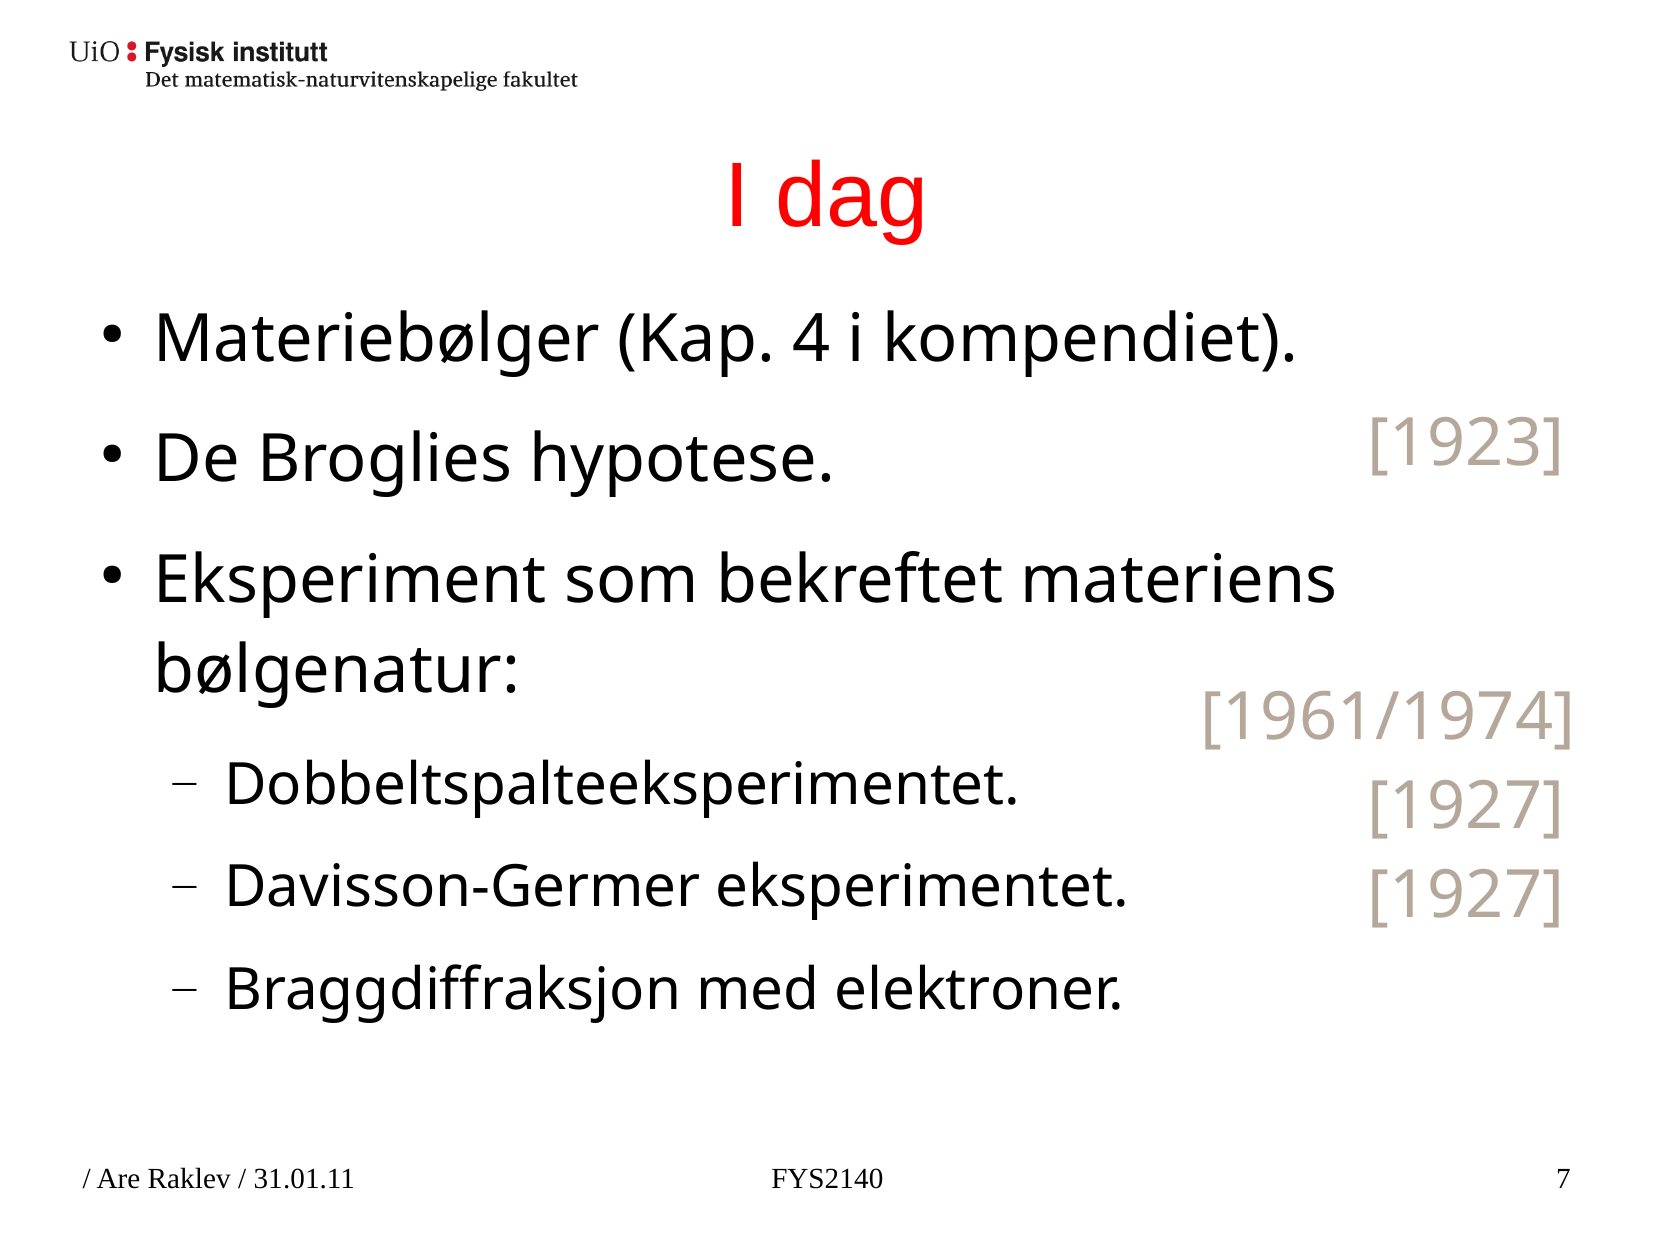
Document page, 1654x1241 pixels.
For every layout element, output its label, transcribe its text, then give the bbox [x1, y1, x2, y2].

picture [68, 37, 581, 93]
list Materiebølger (Kap. 4 i kompendiet). De Broglies hypotese. Eksperiment som bekreftet materiens bølgenatur: Dobbeltspalteeksperimentet. Davisson-Germer eksperimentet. Braggdiffraksjon med elektroner. [82, 290, 1571, 1094]
title I dag [82, 90, 1571, 290]
text_box [1927] [1329, 838, 1568, 929]
text_box [1961/1974] [1162, 660, 1568, 751]
text_box [1927] [1329, 751, 1568, 838]
text_box [1923] [1329, 386, 1568, 477]
